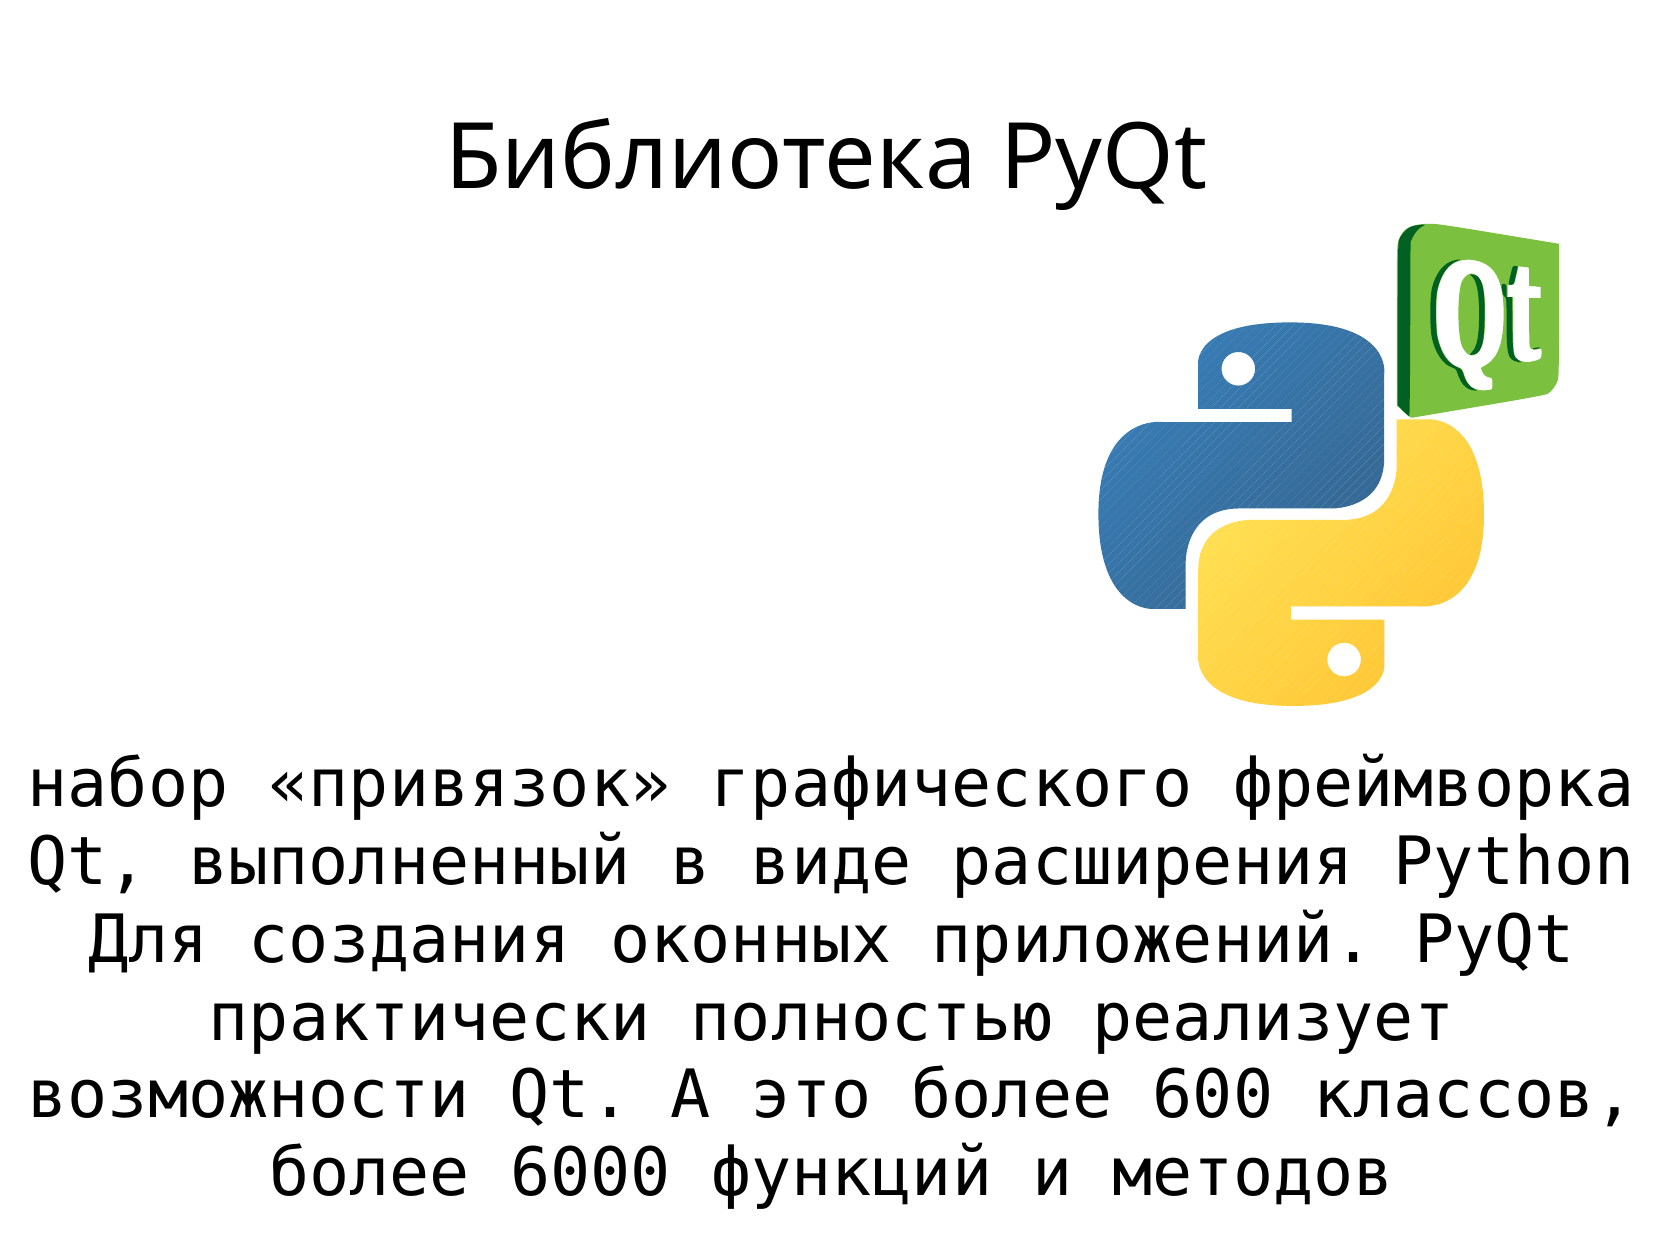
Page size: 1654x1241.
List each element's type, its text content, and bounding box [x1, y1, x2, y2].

subtitle набор «привязок» графического фреймворка Qt, выполненный в виде расширения Python Для создания оконных приложений. PyQt практически полностью реализует возможности Qt. А это более 600 классов, более 6000 функций и методов [23, 705, 1642, 1241]
picture [1098, 223, 1560, 706]
title Библиотека PyQt [82, 49, 1571, 257]
